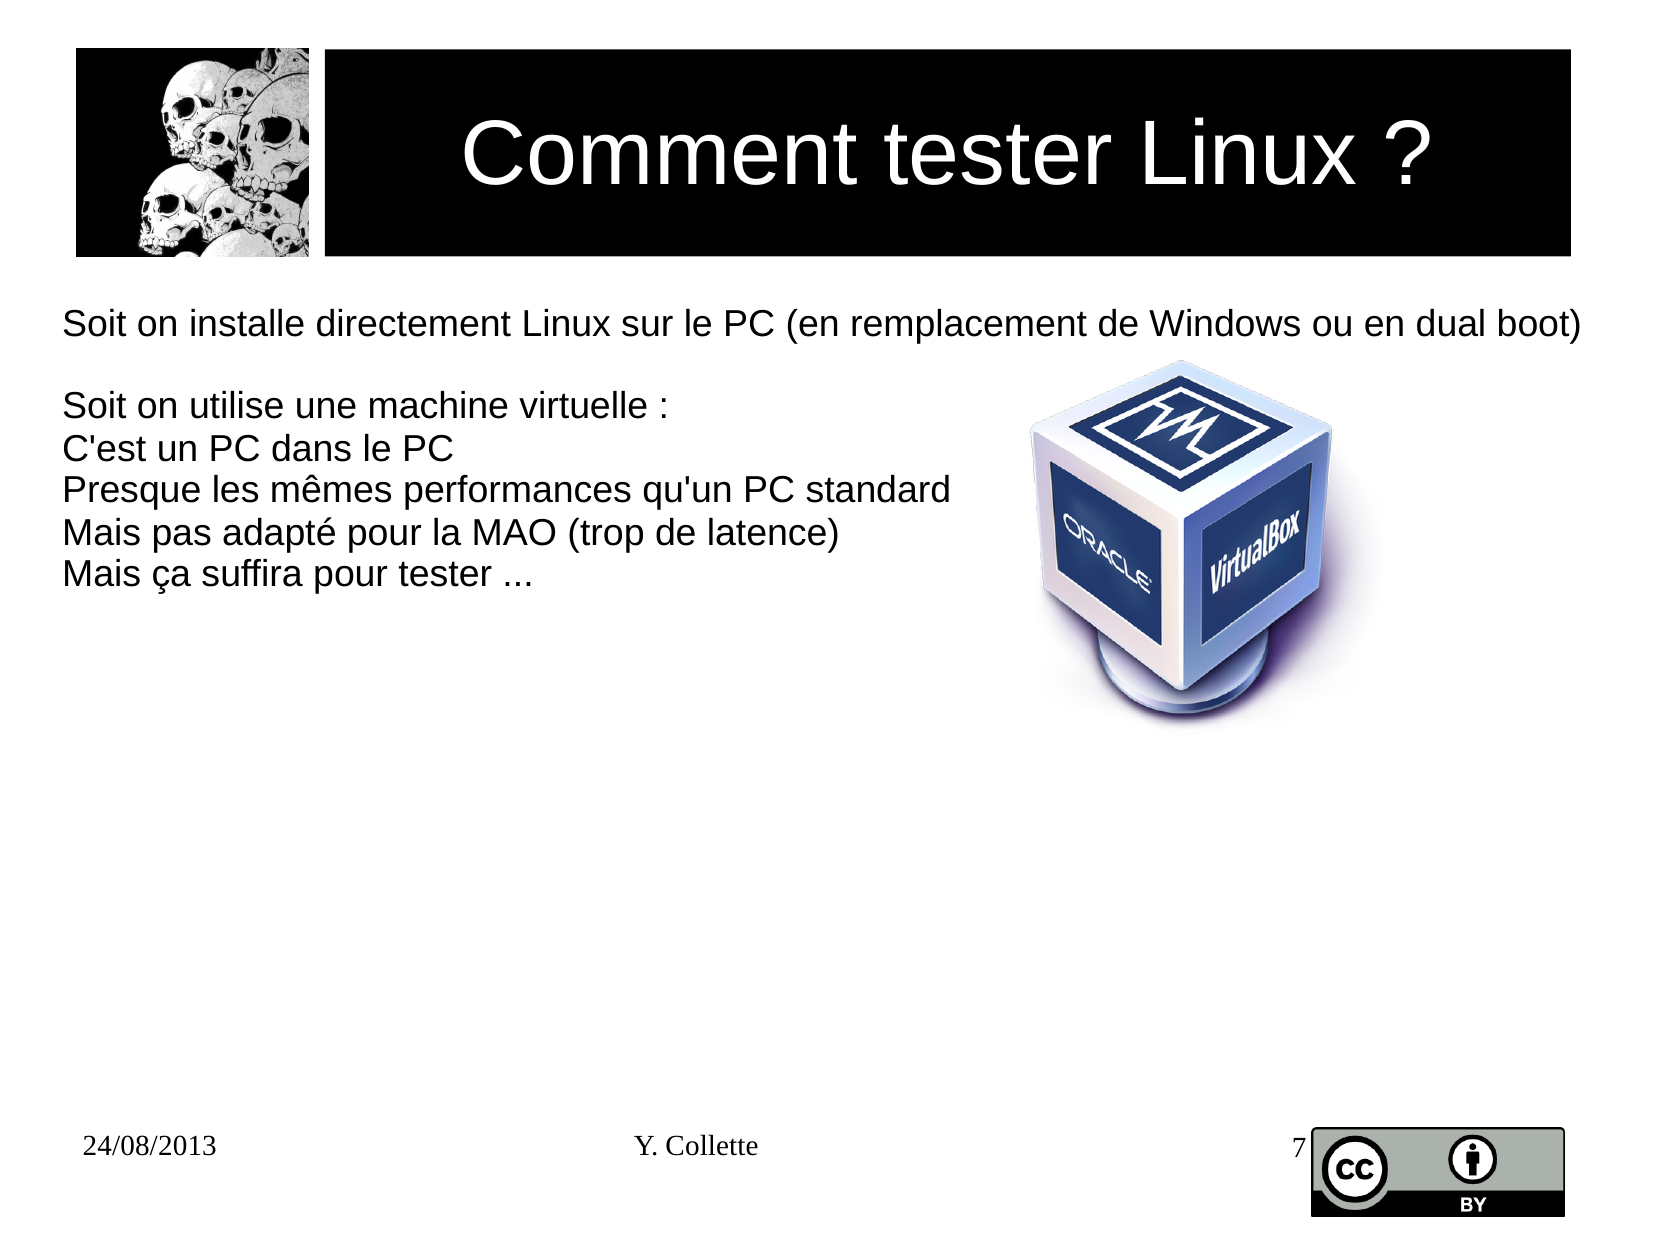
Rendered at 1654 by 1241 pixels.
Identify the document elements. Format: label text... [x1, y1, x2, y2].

picture [76, 48, 309, 257]
text_box Soit on installe directement Linux sur le PC (en remplacement de Windows ou en dual boot) [47, 295, 1619, 353]
picture [1015, 357, 1403, 745]
text_box Soit on utilise une machine virtuelle : C'est un PC dans le PC Presque les mêmes performances qu'un PC standard Mais pas adapté pour la MAO (trop de latence) Mais ça suffira pour tester ... [47, 377, 1015, 603]
picture [1311, 1127, 1565, 1217]
title Comment tester Linux ? [324, 49, 1571, 257]
